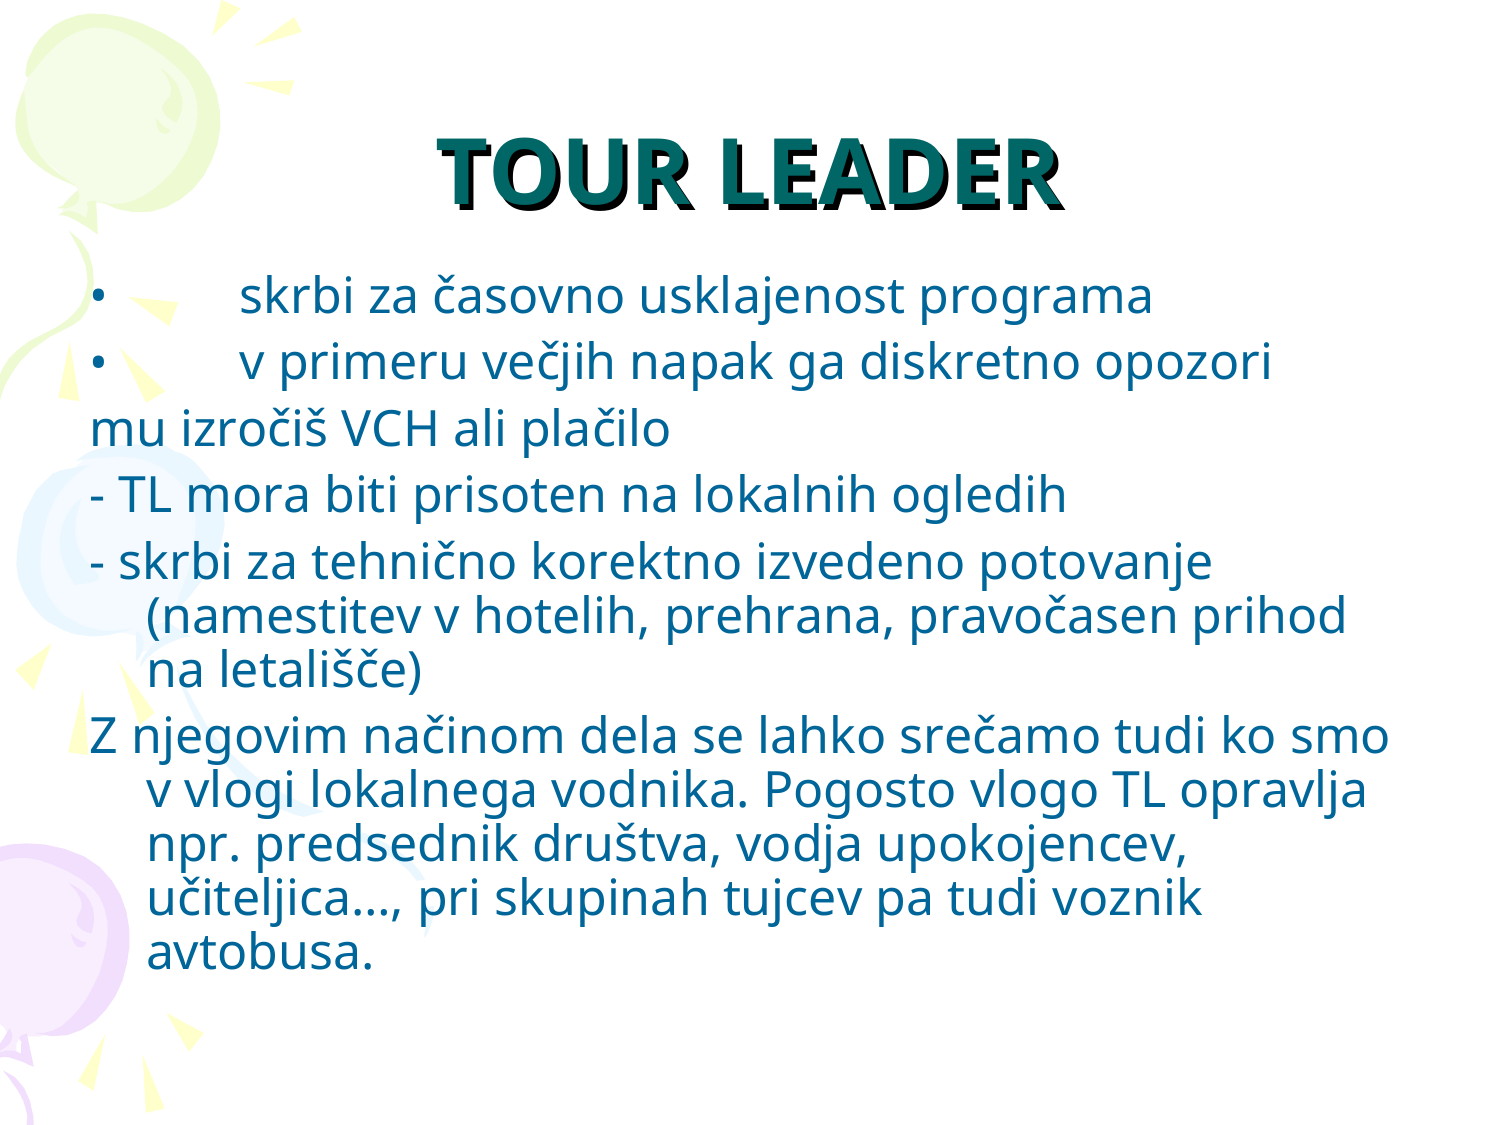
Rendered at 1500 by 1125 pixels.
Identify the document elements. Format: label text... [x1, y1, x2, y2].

title TOUR LEADER [72, 16, 1426, 233]
list skrbi za časovno usklajenost programa v primeru večjih napak ga diskretno opozori mu izročiš VCH ali plačilo - TL mora biti prisoten na lokalnih ogledih - skrbi za tehnično korektno izvedeno potovanje (namestitev v hotelih, prehrana, pravočasen prihod na letališče) Z njegovim načinom dela se lahko srečamo tudi ko smo v vlogi lokalnega vodnika. Pogosto vlogo TL opravlja npr. predsednik društva, vodja upokojencev, učiteljica…, pri skupinah tujcev pa tudi voznik avtobusa. [75, 262, 1426, 994]
